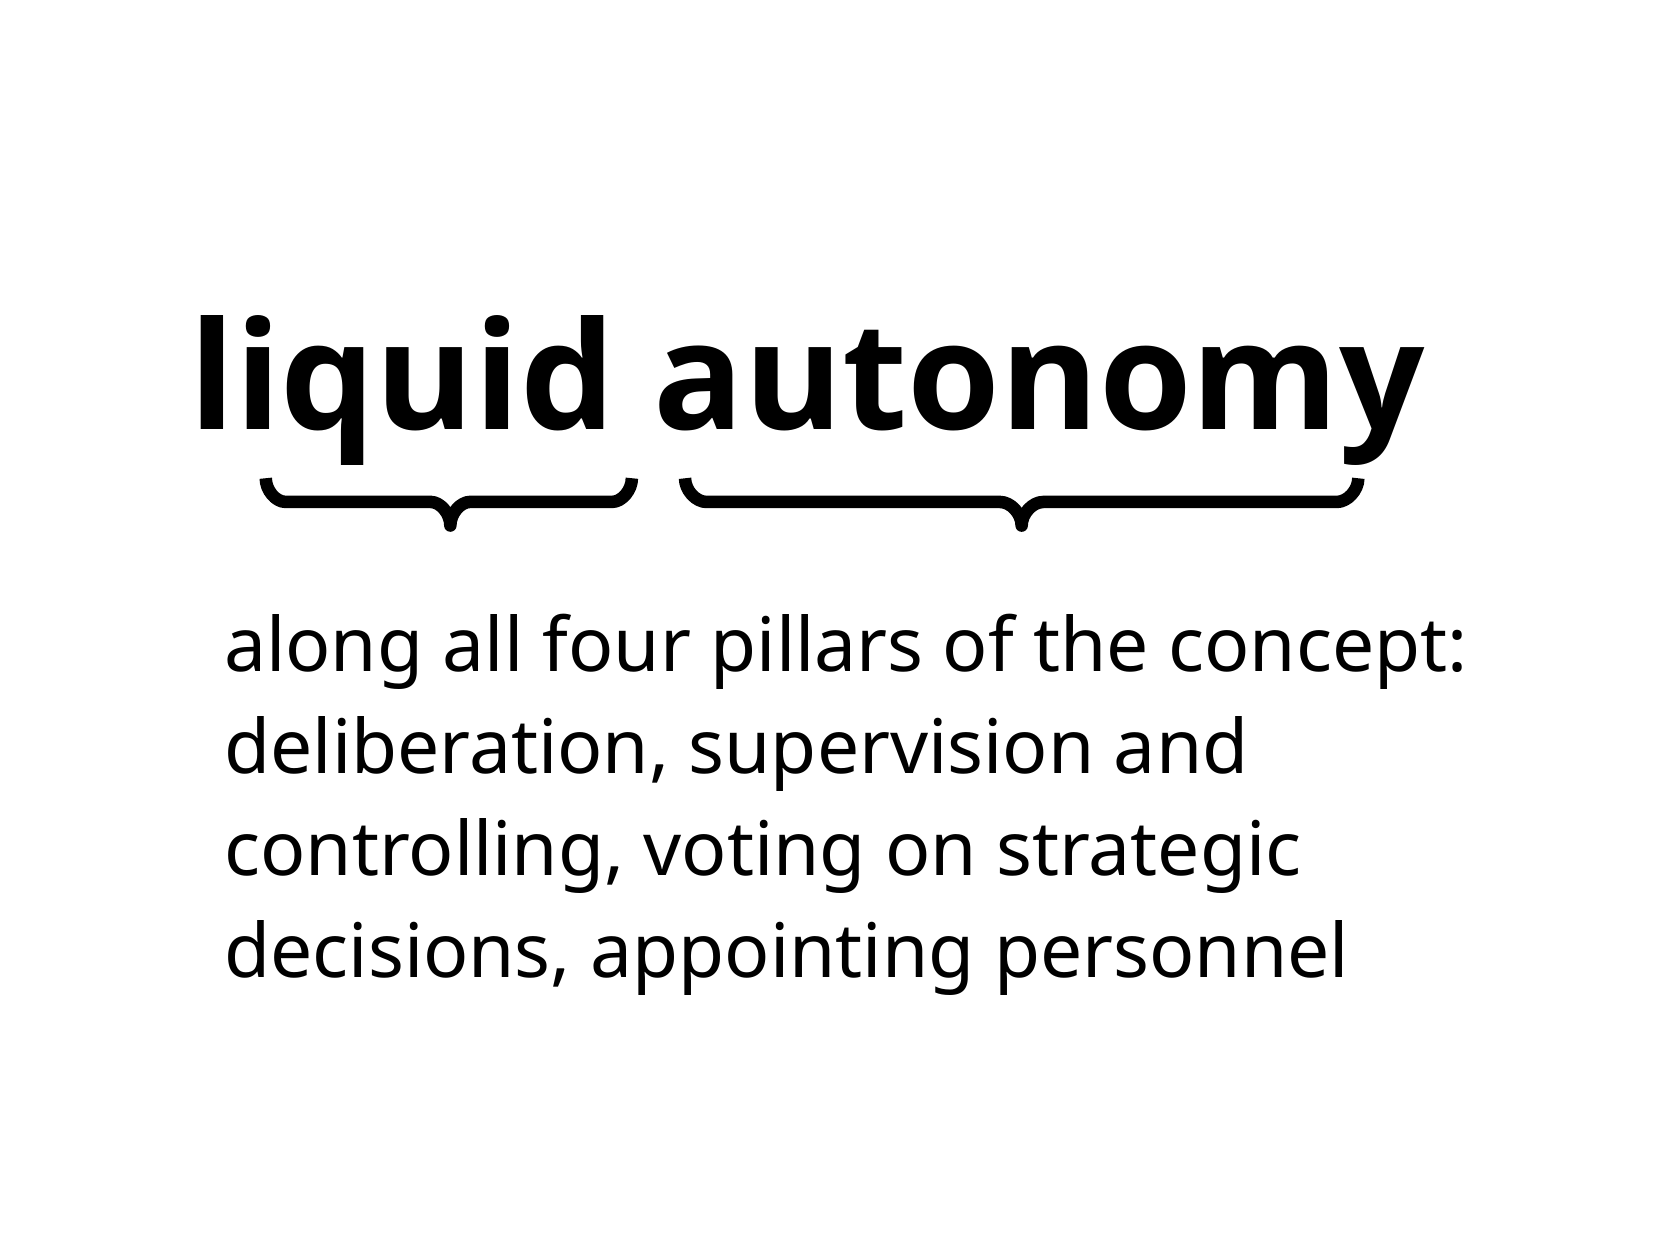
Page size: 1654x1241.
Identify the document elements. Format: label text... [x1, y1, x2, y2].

list along all four pillars of the concept: deliberation, supervision and controlling, voting on strategic decisions, appointing personnel [224, 476, 1583, 1136]
title liquid autonomy [82, 267, 1571, 475]
